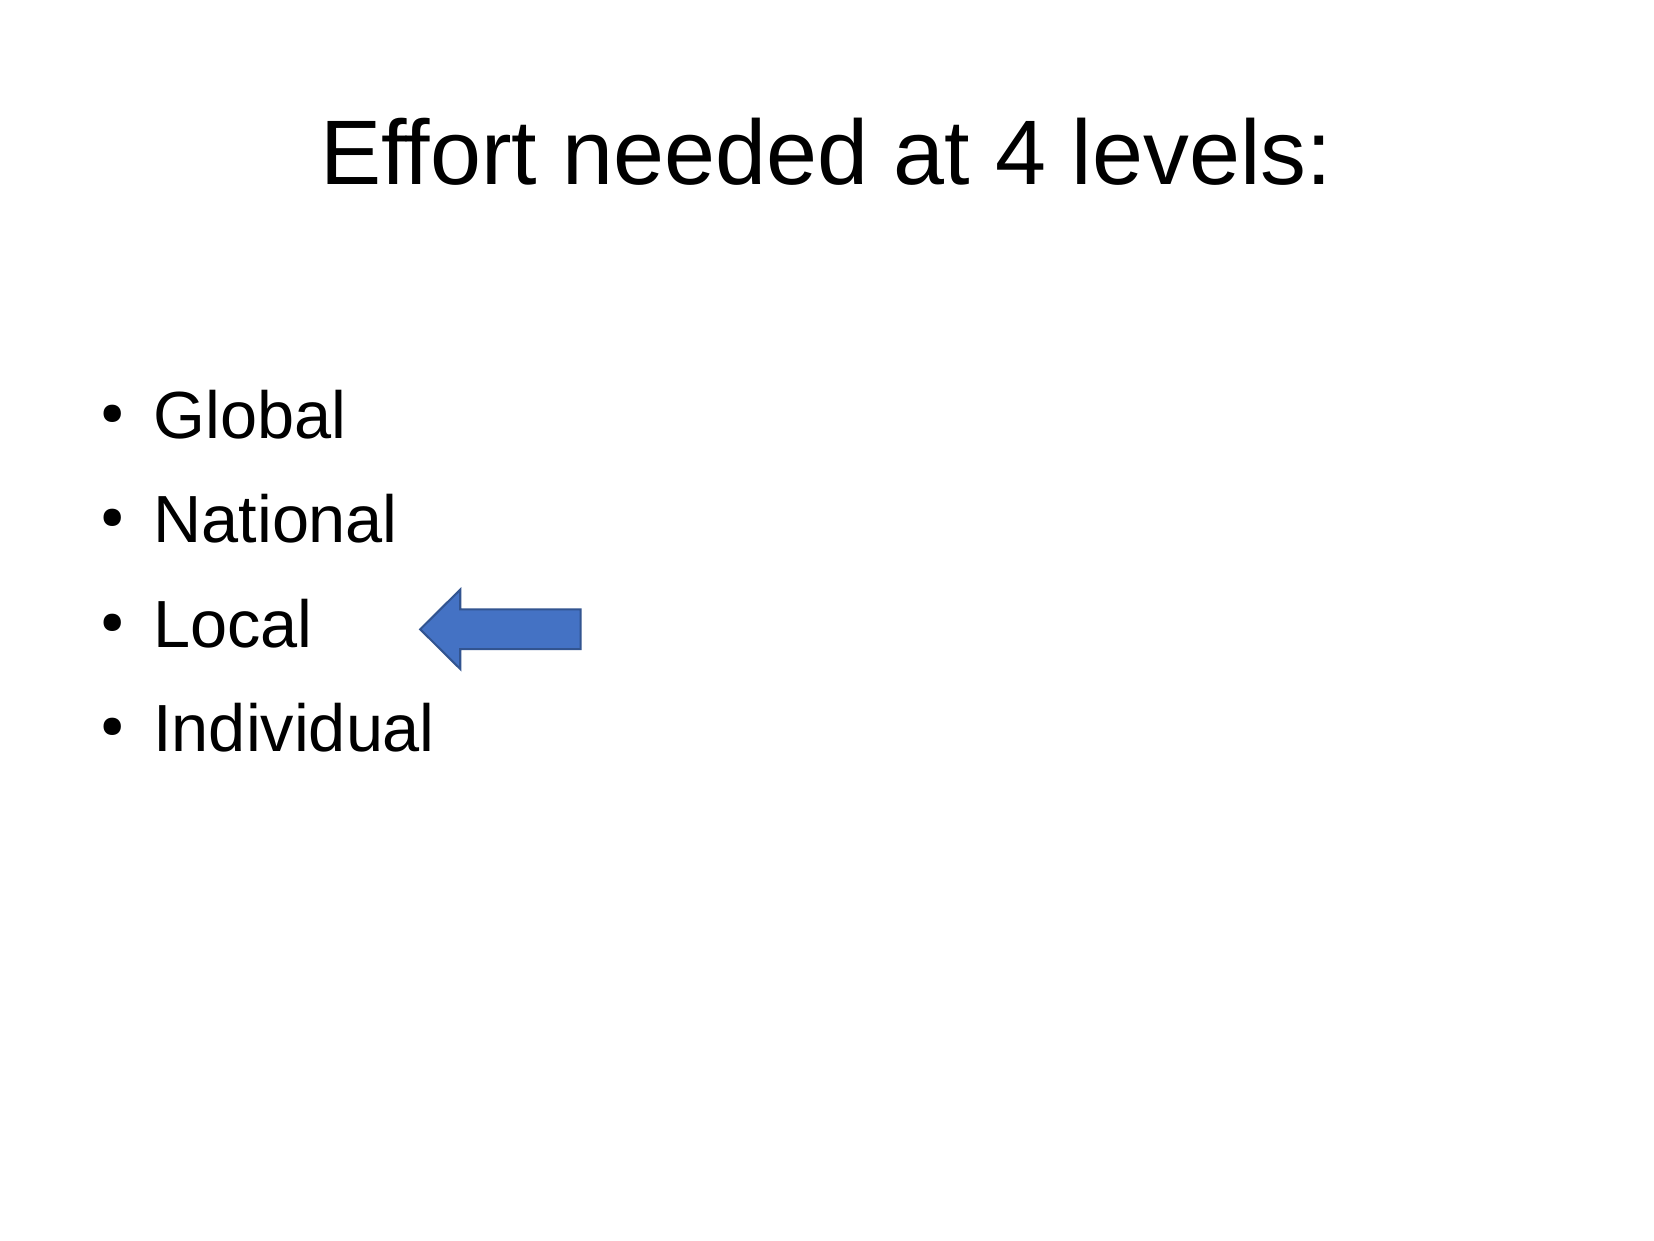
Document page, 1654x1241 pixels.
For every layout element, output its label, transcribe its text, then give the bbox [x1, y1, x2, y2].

list Global National Local Individual [82, 377, 1571, 1010]
title Effort needed at 4 levels: [82, 49, 1571, 257]
text_box [420, 589, 581, 670]
